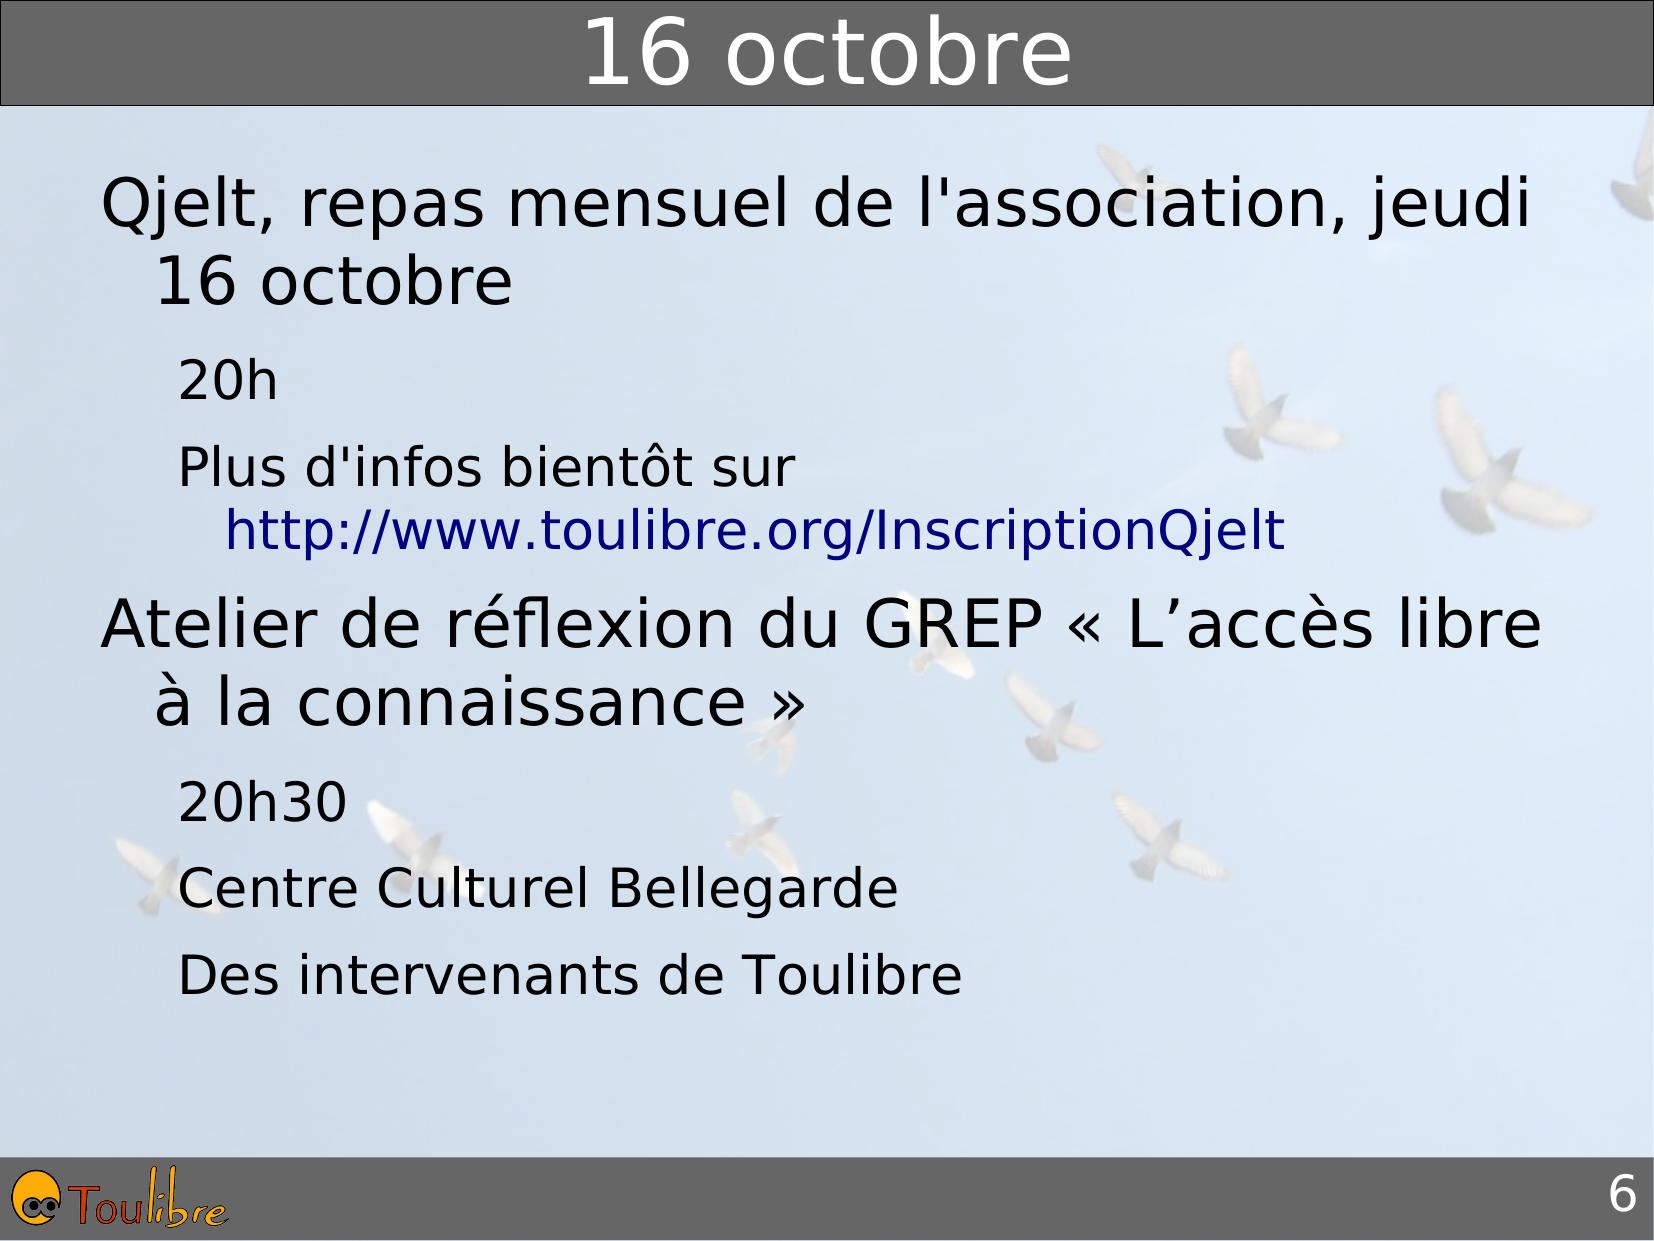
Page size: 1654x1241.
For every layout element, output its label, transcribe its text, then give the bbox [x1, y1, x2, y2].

picture [11, 1165, 229, 1228]
title 16 octobre [0, 0, 1654, 107]
list Qjelt, repas mensuel de l'association, jeudi 16 octobre 20h Plus d'infos bientôt sur http://www.toulibre.org/InscriptionQjelt Atelier de réflexion du GREP « L’accès libre à la connaissance » 20h30 Centre Culturel Bellegarde Des intervenants de Toulibre [82, 164, 1571, 1112]
